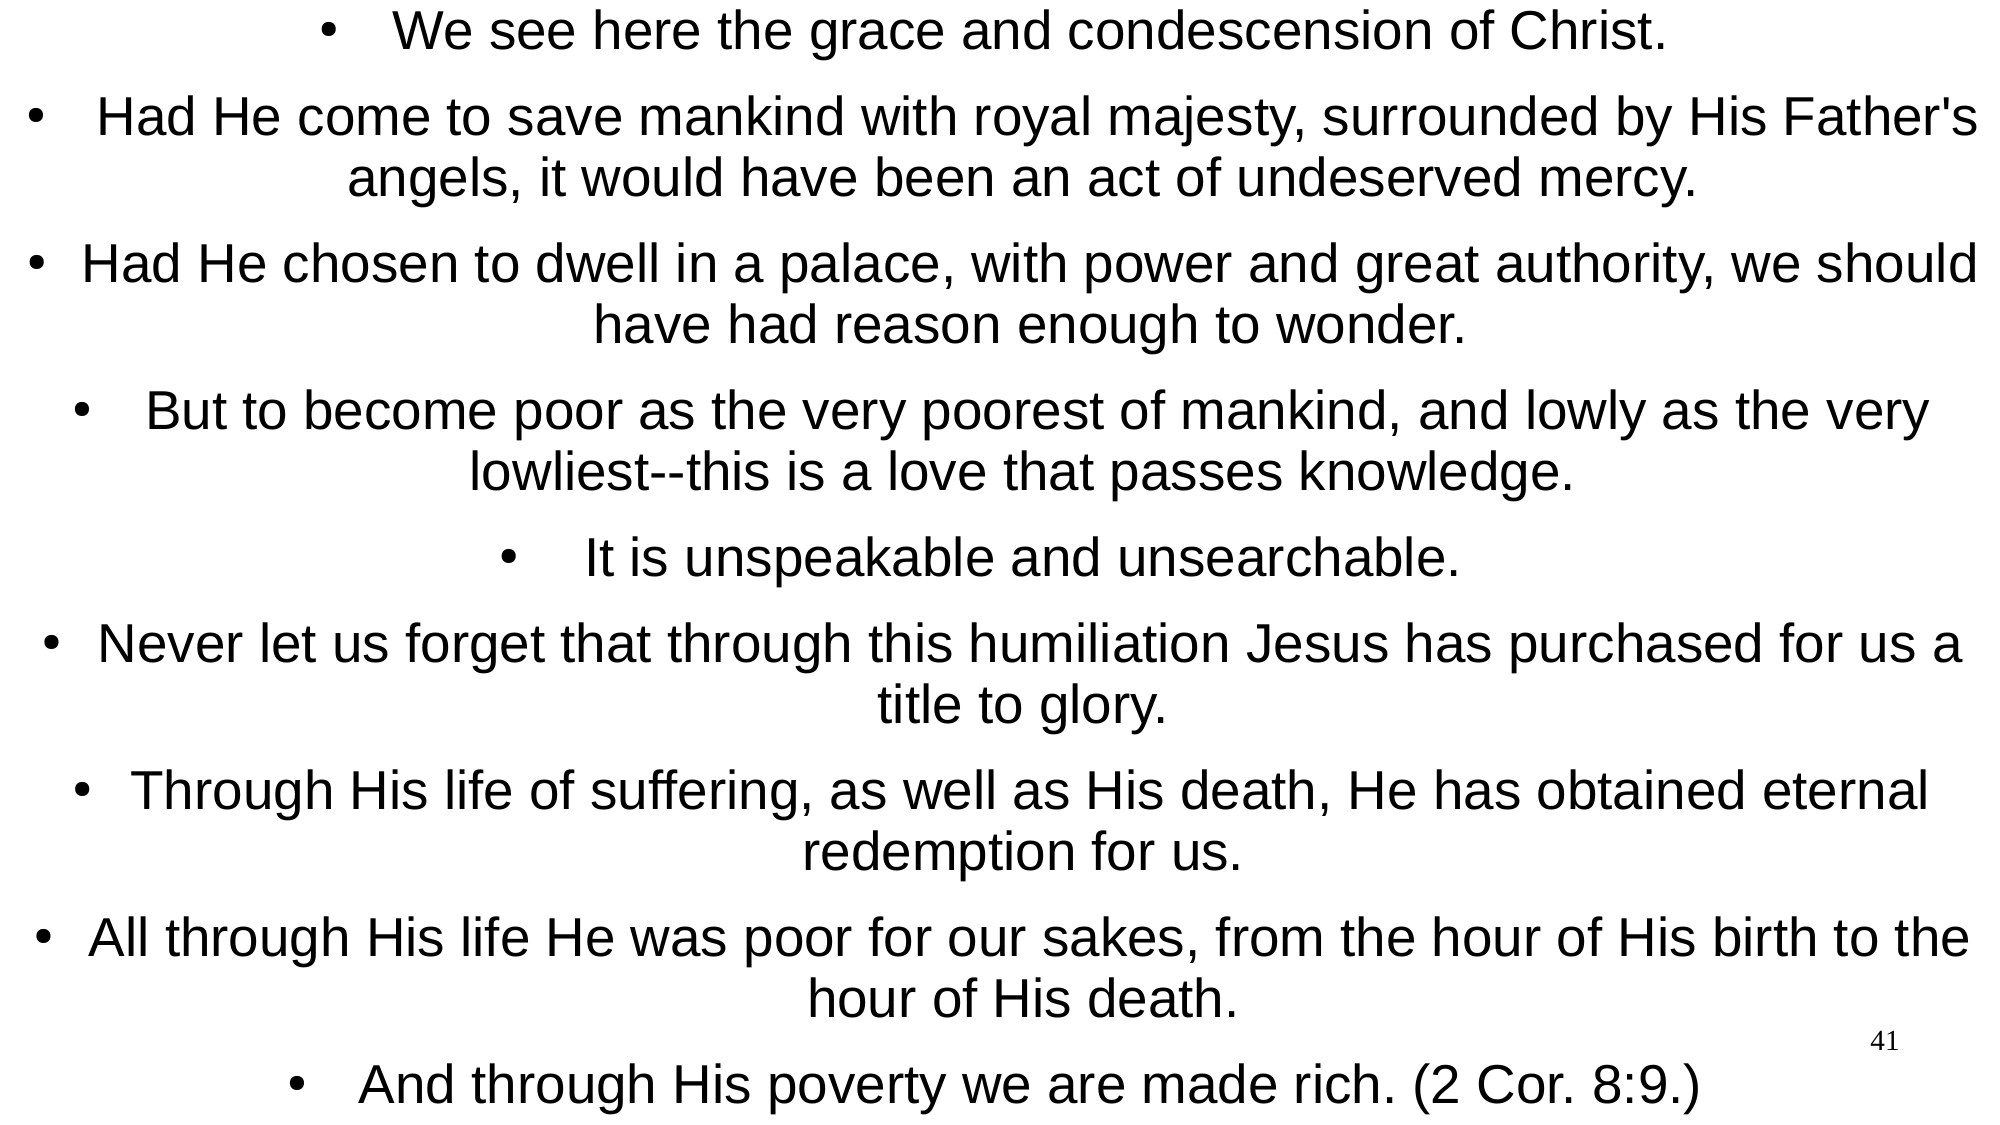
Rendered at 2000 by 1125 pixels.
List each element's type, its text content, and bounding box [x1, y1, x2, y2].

list We see here the grace and condescension of Christ. Had He come to save mankind with royal majesty, surrounded by His Father's angels, it would have been an act of undeserved mercy. Had He chosen to dwell in a palace, with power and great authority, we should have had reason enough to wonder. But to become poor as the very poorest of mankind, and lowly as the very lowliest--this is a love that passes knowledge. It is unspeakable and unsearchable. Never let us forget that through this humiliation Jesus has purchased for us a title to glory. Through His life of suffering, as well as His death, He has obtained eternal redemption for us. All through His life He was poor for our sakes, from the hour of His birth to the hour of His death. And through His poverty we are made rich. (2 Cor. 8:9.) [0, 0, 1996, 1123]
